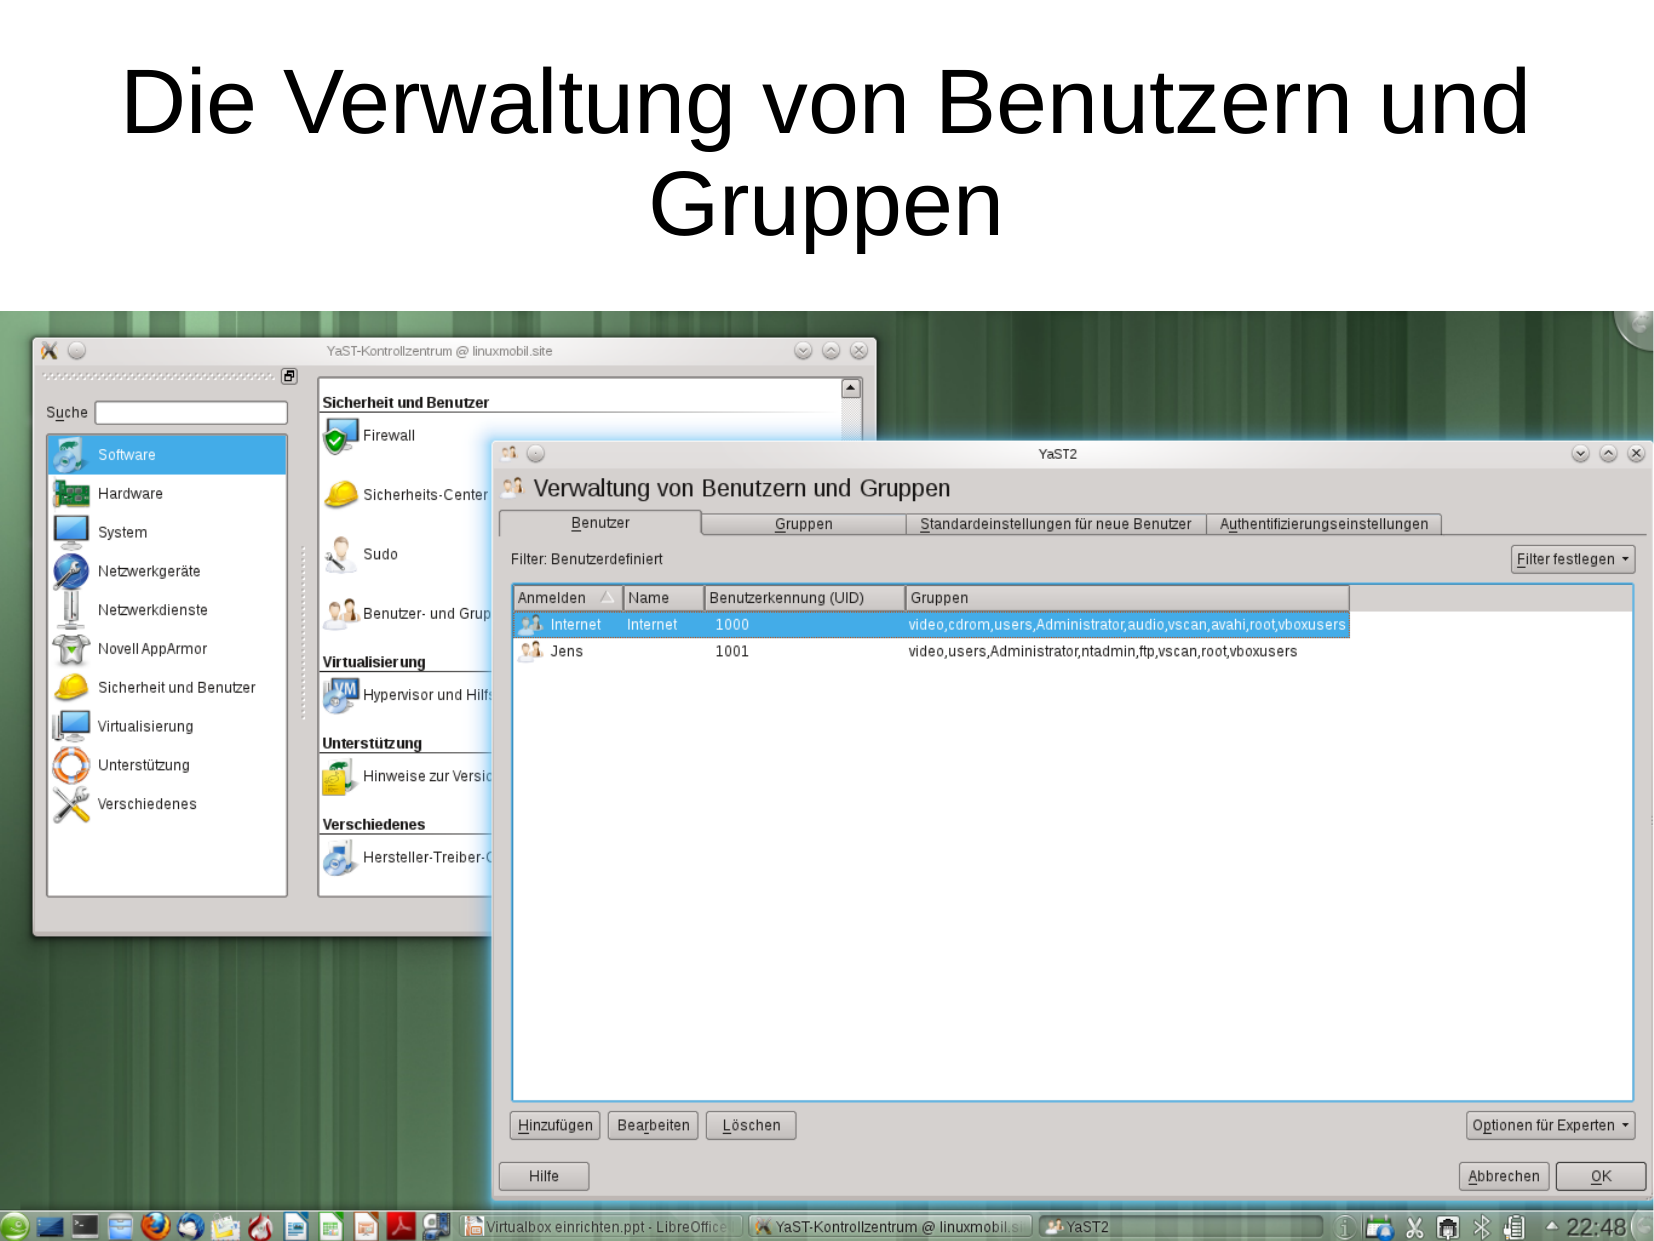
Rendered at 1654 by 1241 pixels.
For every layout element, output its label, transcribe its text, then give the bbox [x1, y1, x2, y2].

picture [0, 311, 1654, 1241]
title Die Verwaltung von Benutzern und Gruppen [82, 49, 1571, 257]
